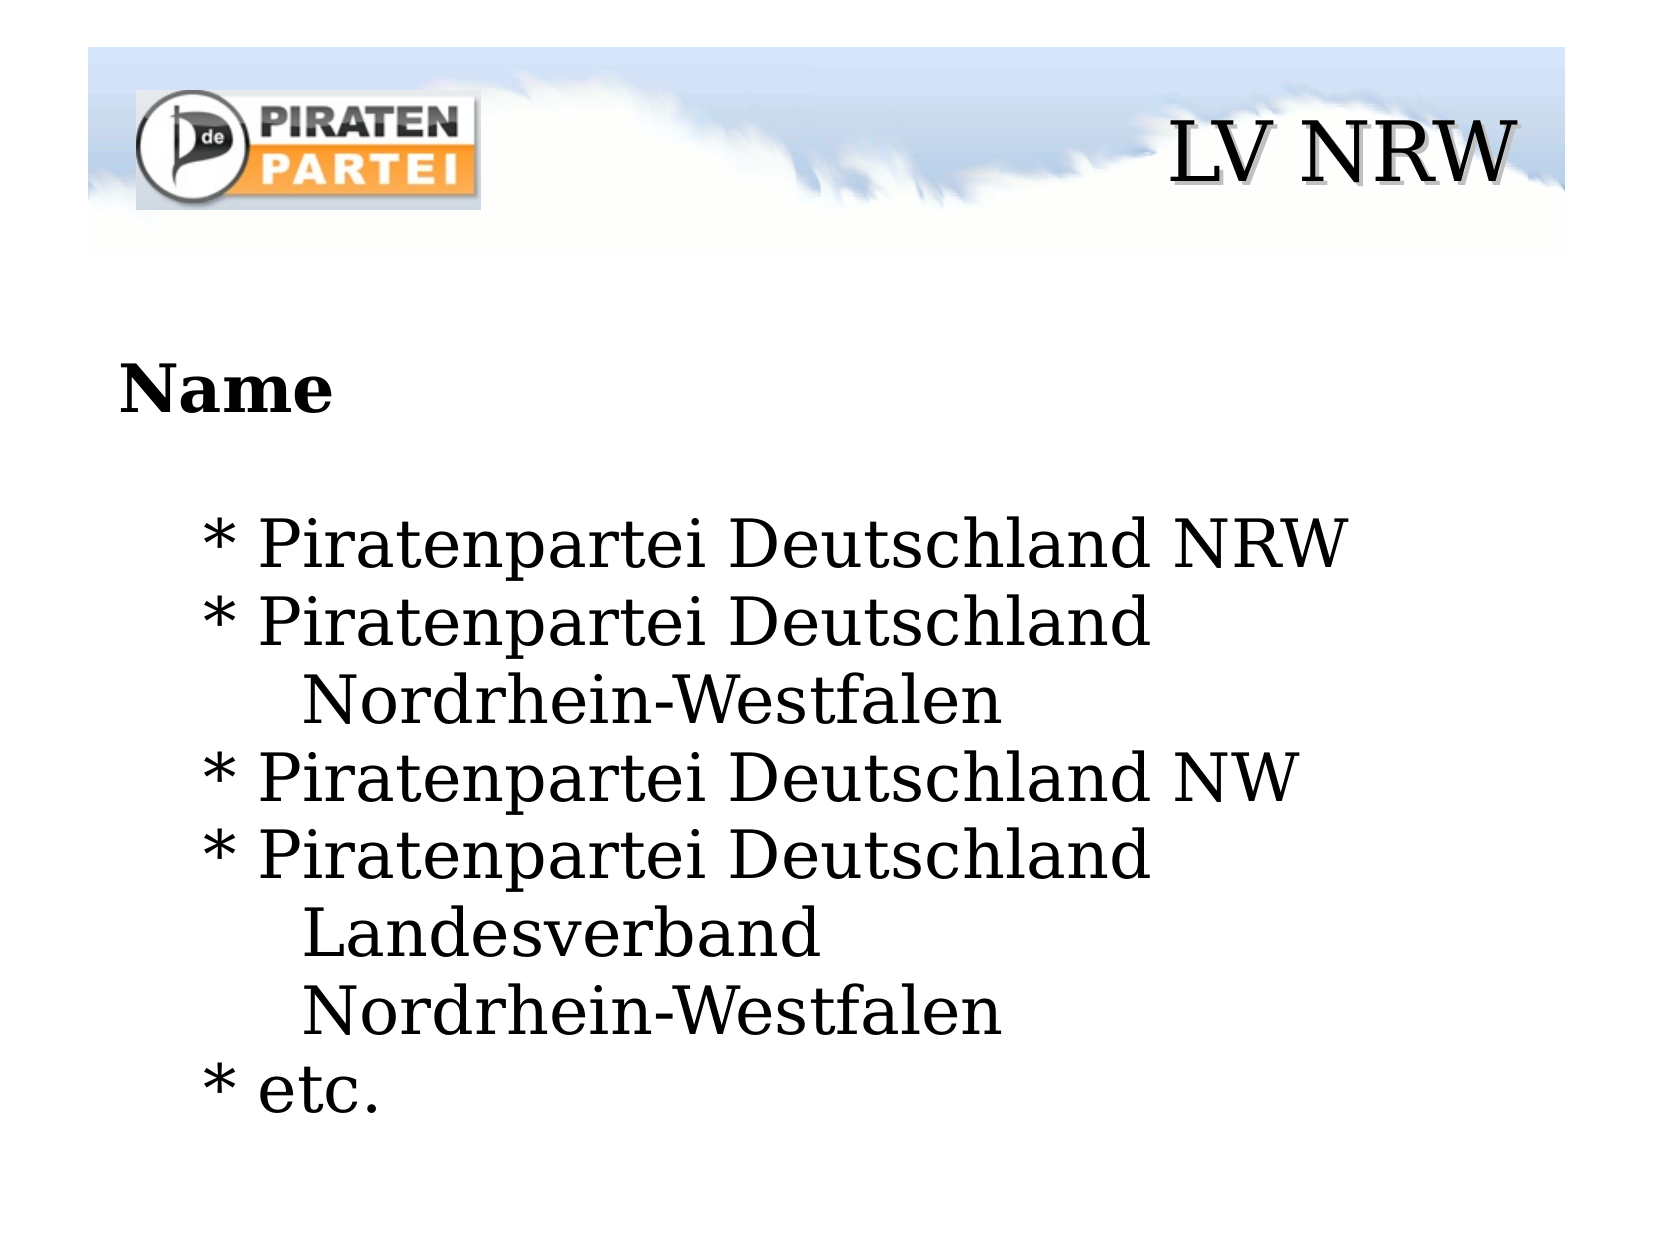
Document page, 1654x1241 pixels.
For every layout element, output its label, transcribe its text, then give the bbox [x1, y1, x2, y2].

picture [136, 90, 481, 210]
title LV NRW [82, 49, 1571, 257]
subtitle Name * Piratenpartei Deutschland NRW * Piratenpartei Deutschland Nordrhein-Westfalen * Piratenpartei Deutschland NW * Piratenpartei Deutschland Landesverband Nordrhein-Westfalen * etc. [82, 270, 1571, 1129]
